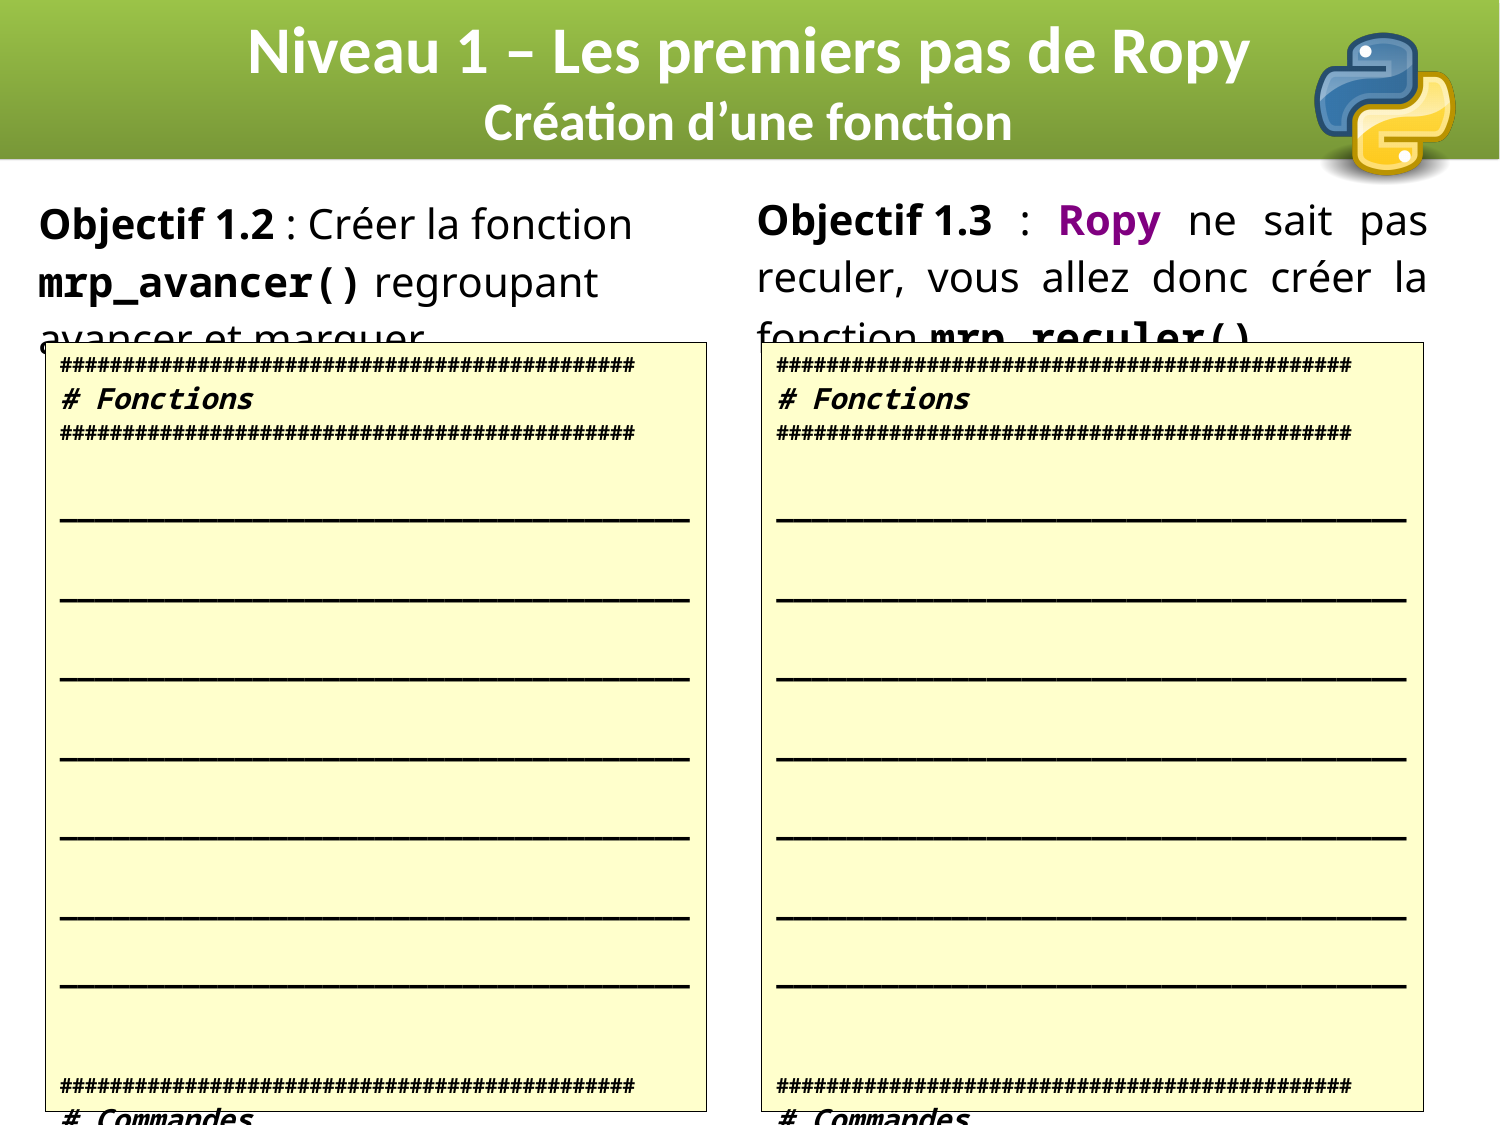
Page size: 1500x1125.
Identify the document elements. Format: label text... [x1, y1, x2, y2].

text_box Niveau 1 – Les premiers pas de Ropy Création d’une fonction [0, 0, 1500, 159]
text_box ############################################## # Fonctions ############################################## ____________________________________ ____________________________________ ____________________________________ ____________________________________ ____________________________________ ____________________________________ ____________________________________ ############################################## # Commandes ############################################## ____________________________________ ____________________________________ [761, 342, 1424, 1112]
text_box Objectif 1.3 : Ropy ne sait pas reculer, vous allez donc créer la fonction mrp_reculer(). [741, 183, 1444, 328]
text_box ############################################## # Fonctions ############################################## ____________________________________ ____________________________________ ____________________________________ ____________________________________ ____________________________________ ____________________________________ ____________________________________ ############################################## # Commandes ############################################## ____________________________________ ____________________________________ [45, 342, 707, 1112]
text_box Objectif 1.2 : Créer la fonction mrp_avancer() regroupant avancer et marquer. [23, 183, 729, 369]
picture [1305, 29, 1465, 189]
